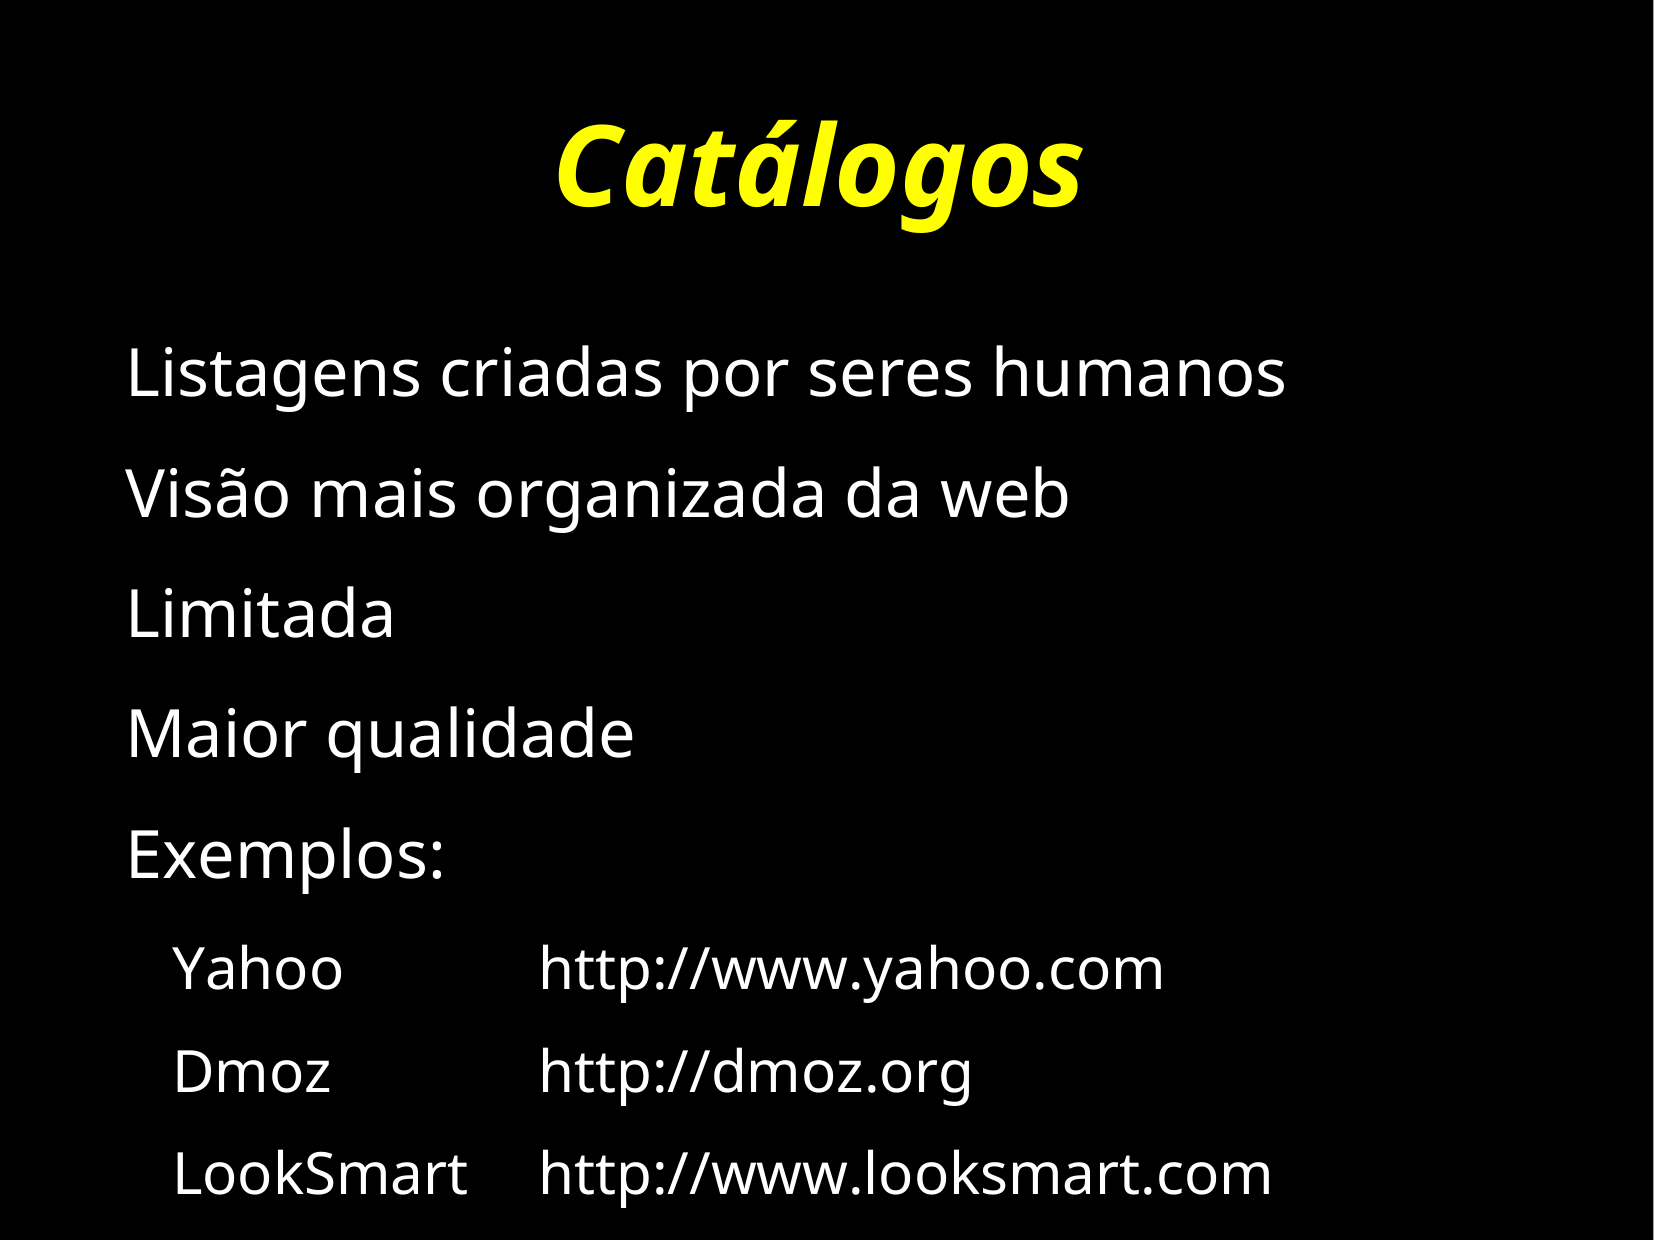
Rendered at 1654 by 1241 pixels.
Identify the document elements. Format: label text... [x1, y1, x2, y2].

list Listagens criadas por seres humanos Visão mais organizada da web Limitada Maior qualidade Exemplos: Yahoo http://www.yahoo.com Dmoz http://dmoz.org LookSmart http://www.looksmart.com [113, 325, 1526, 1138]
title Catálogos [113, 59, 1526, 267]
